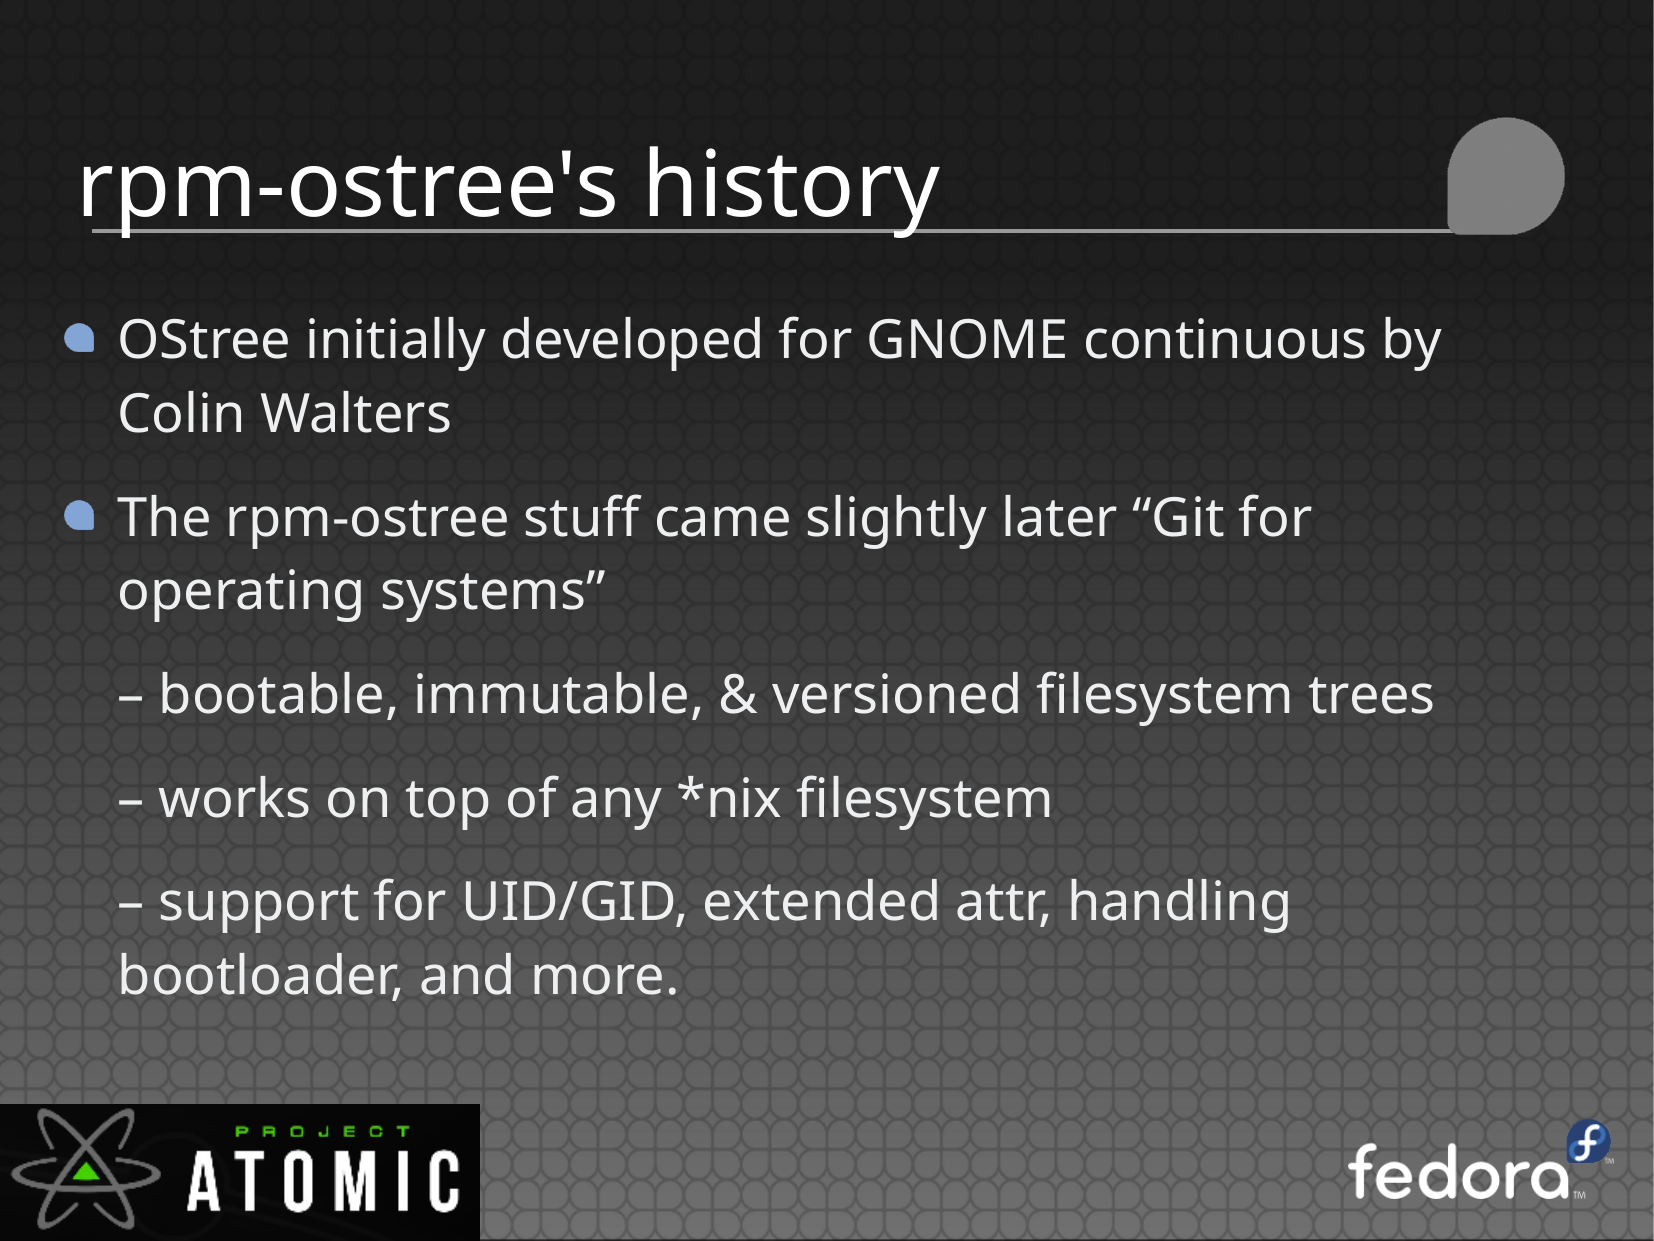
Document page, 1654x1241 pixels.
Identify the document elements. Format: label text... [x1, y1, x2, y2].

list OStree initially developed for GNOME continuous by Colin Walters The rpm-ostree stuff came slightly later “Git for operating systems” – bootable, immutable, & versioned filesystem trees – works on top of any *nix filesystem – support for UID/GID, extended attr, handling bootloader, and more. [46, 300, 1536, 1105]
title rpm-ostree's history [76, 112, 1566, 249]
picture [0, 0, 1654, 1241]
